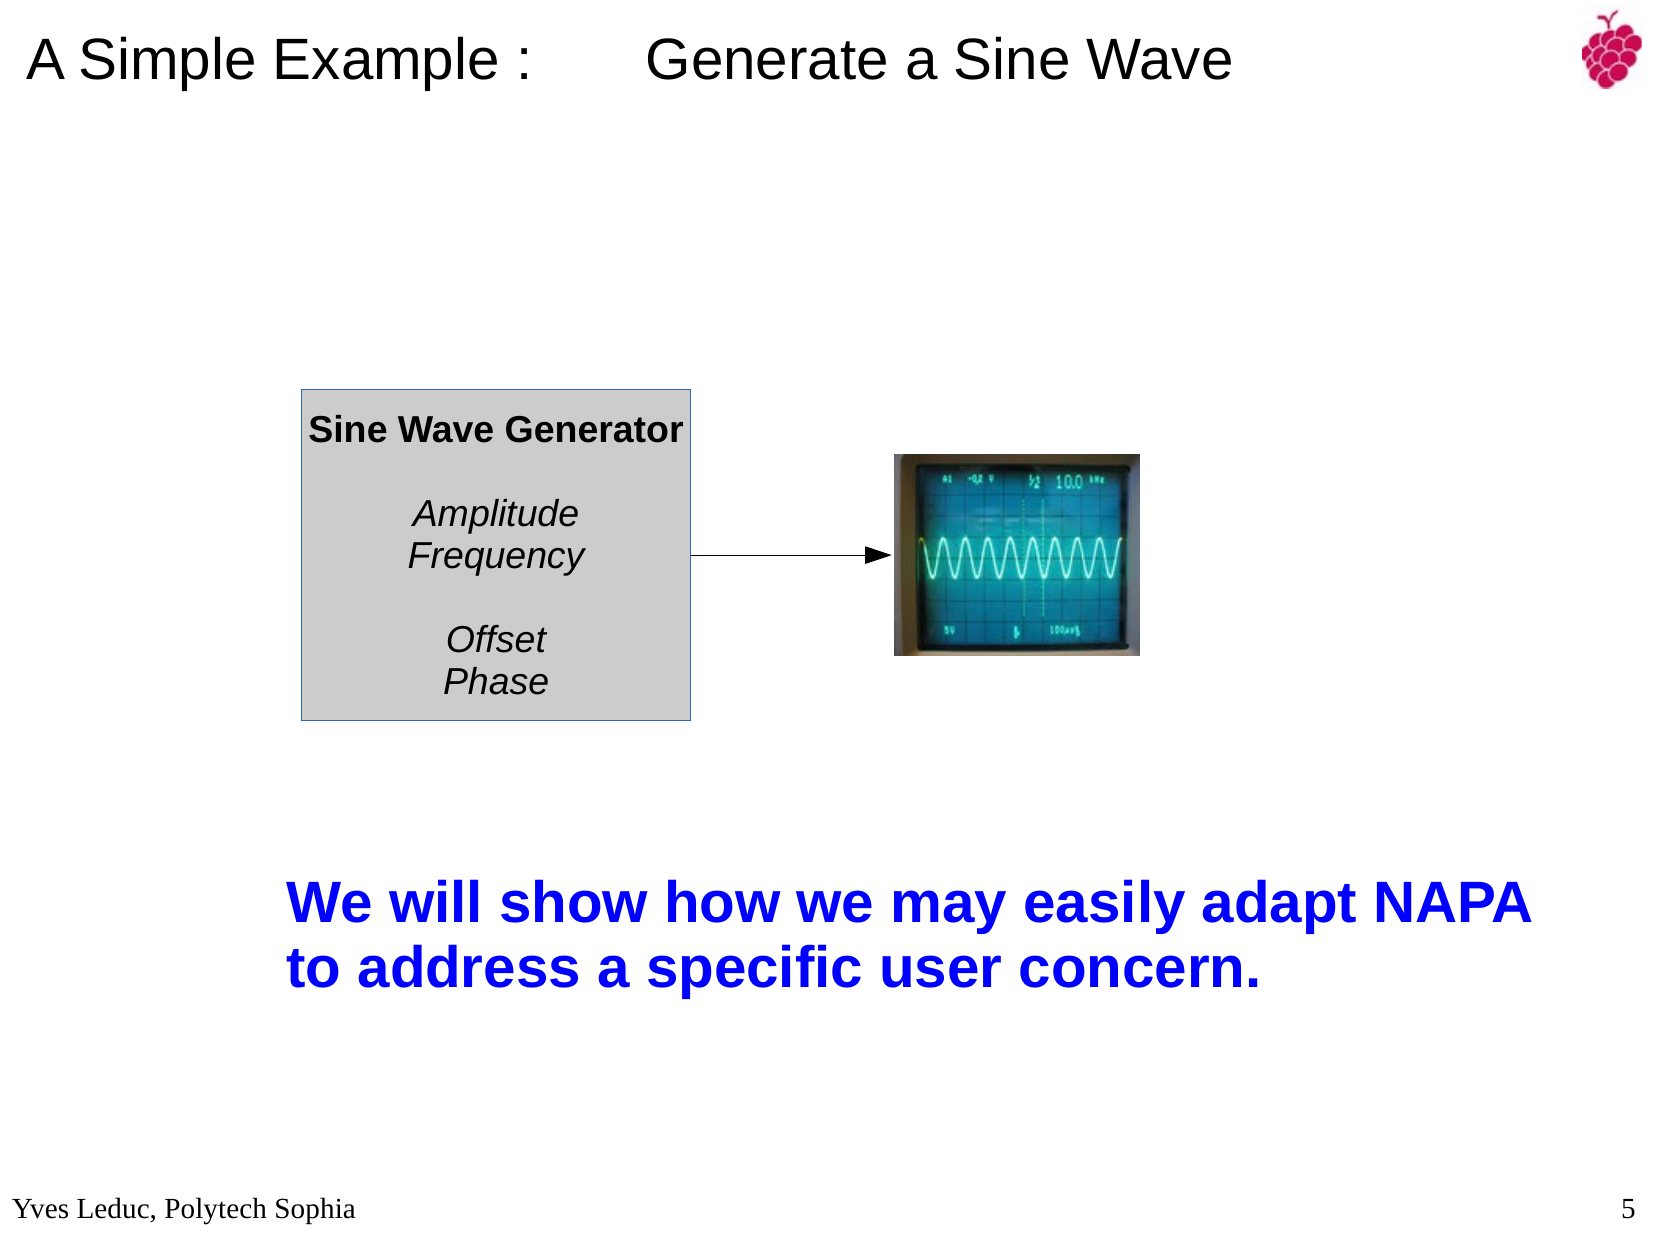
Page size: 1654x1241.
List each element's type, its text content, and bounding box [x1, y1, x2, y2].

text_box A Simple Example : Generate a Sine Wave [11, 19, 1437, 99]
picture [894, 454, 1140, 656]
text_box Sine Wave Generator Amplitude Frequency Offset Phase [301, 389, 691, 721]
text_box We will show how we may easily adapt NAPA to address a specific user concern. [271, 862, 1550, 1011]
picture [1582, 5, 1642, 89]
